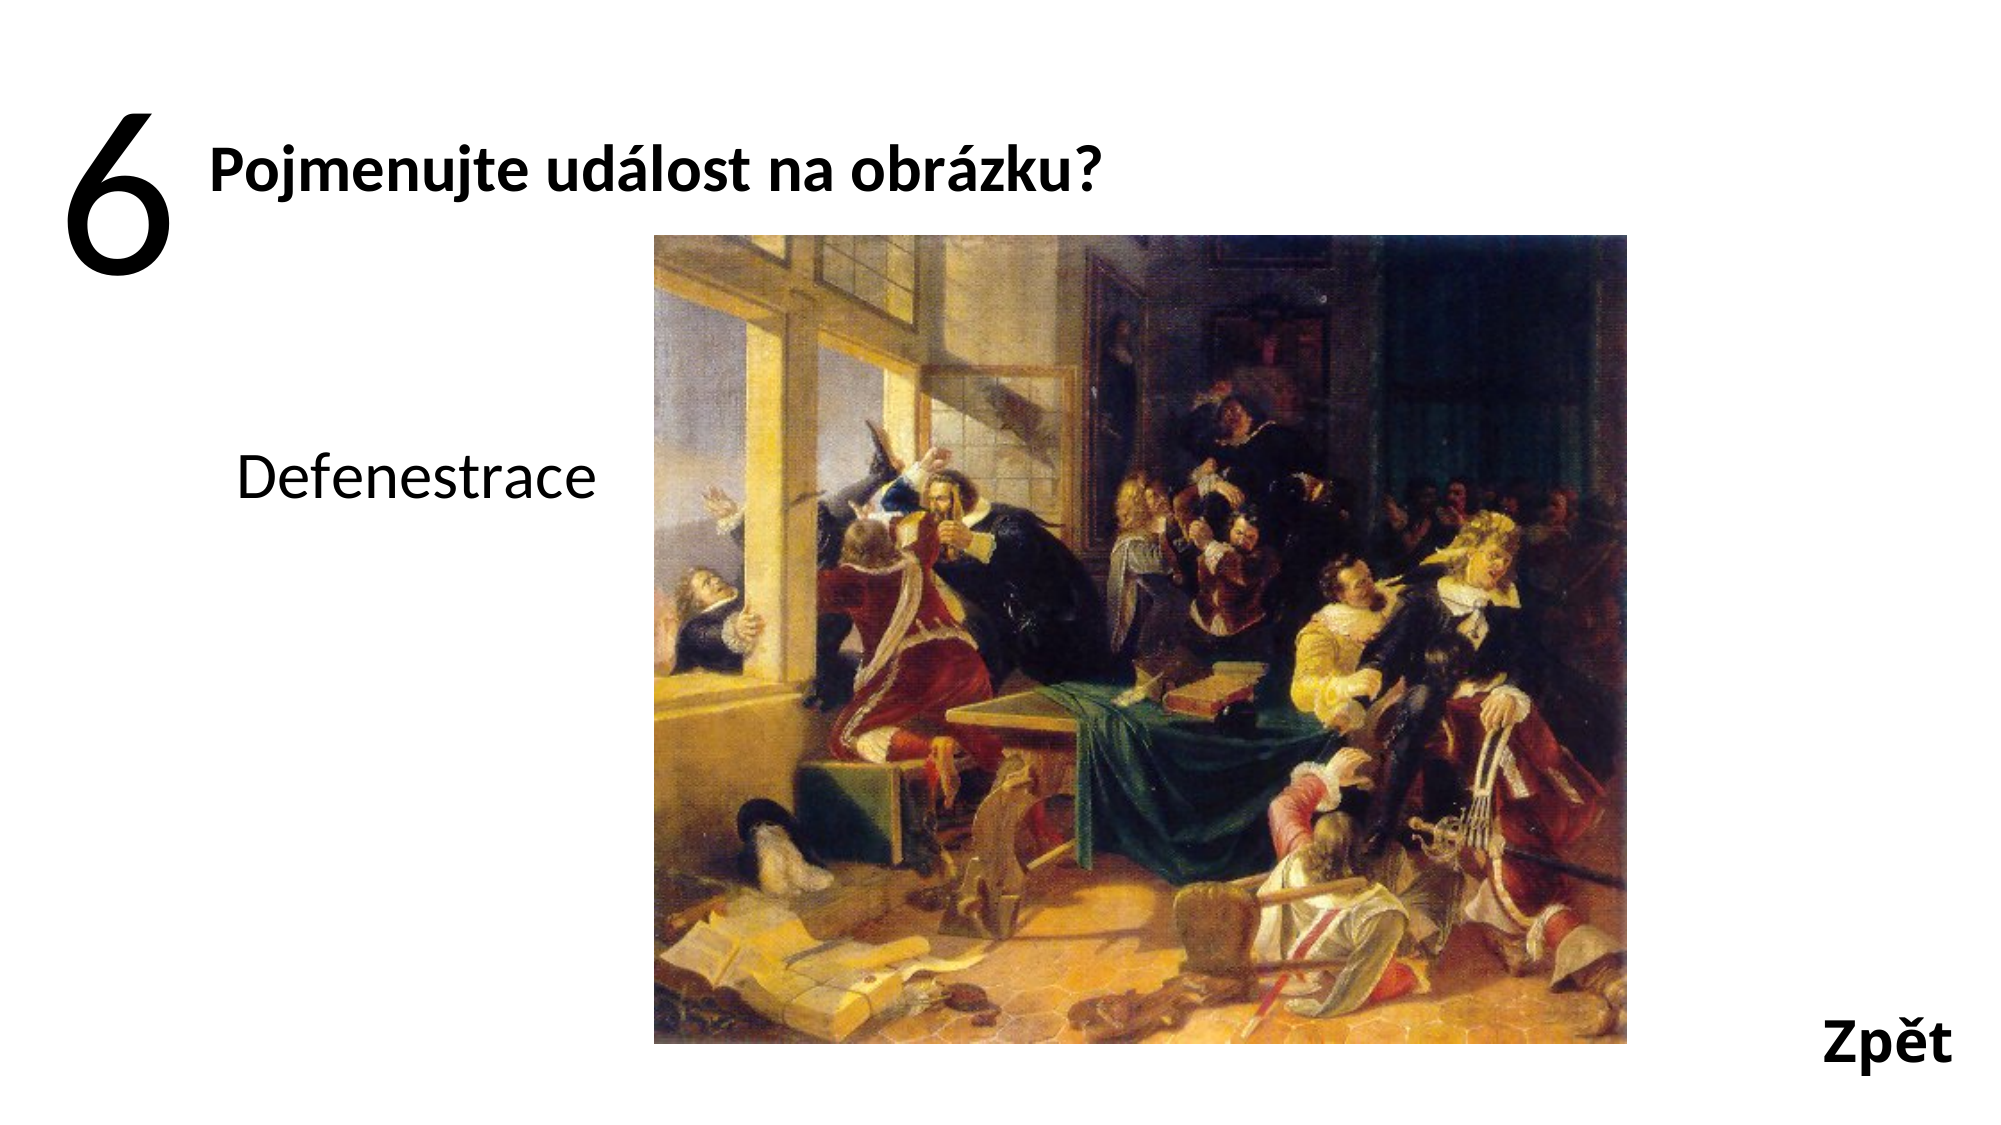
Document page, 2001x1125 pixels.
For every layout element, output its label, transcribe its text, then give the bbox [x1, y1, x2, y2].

picture [654, 235, 1627, 1045]
text_box Pojmenujte událost na obrázku? [194, 117, 1203, 213]
text_box Defenestrace [221, 424, 628, 520]
text_box 6 [42, 29, 193, 330]
text_box Zpět [1809, 996, 1970, 1083]
